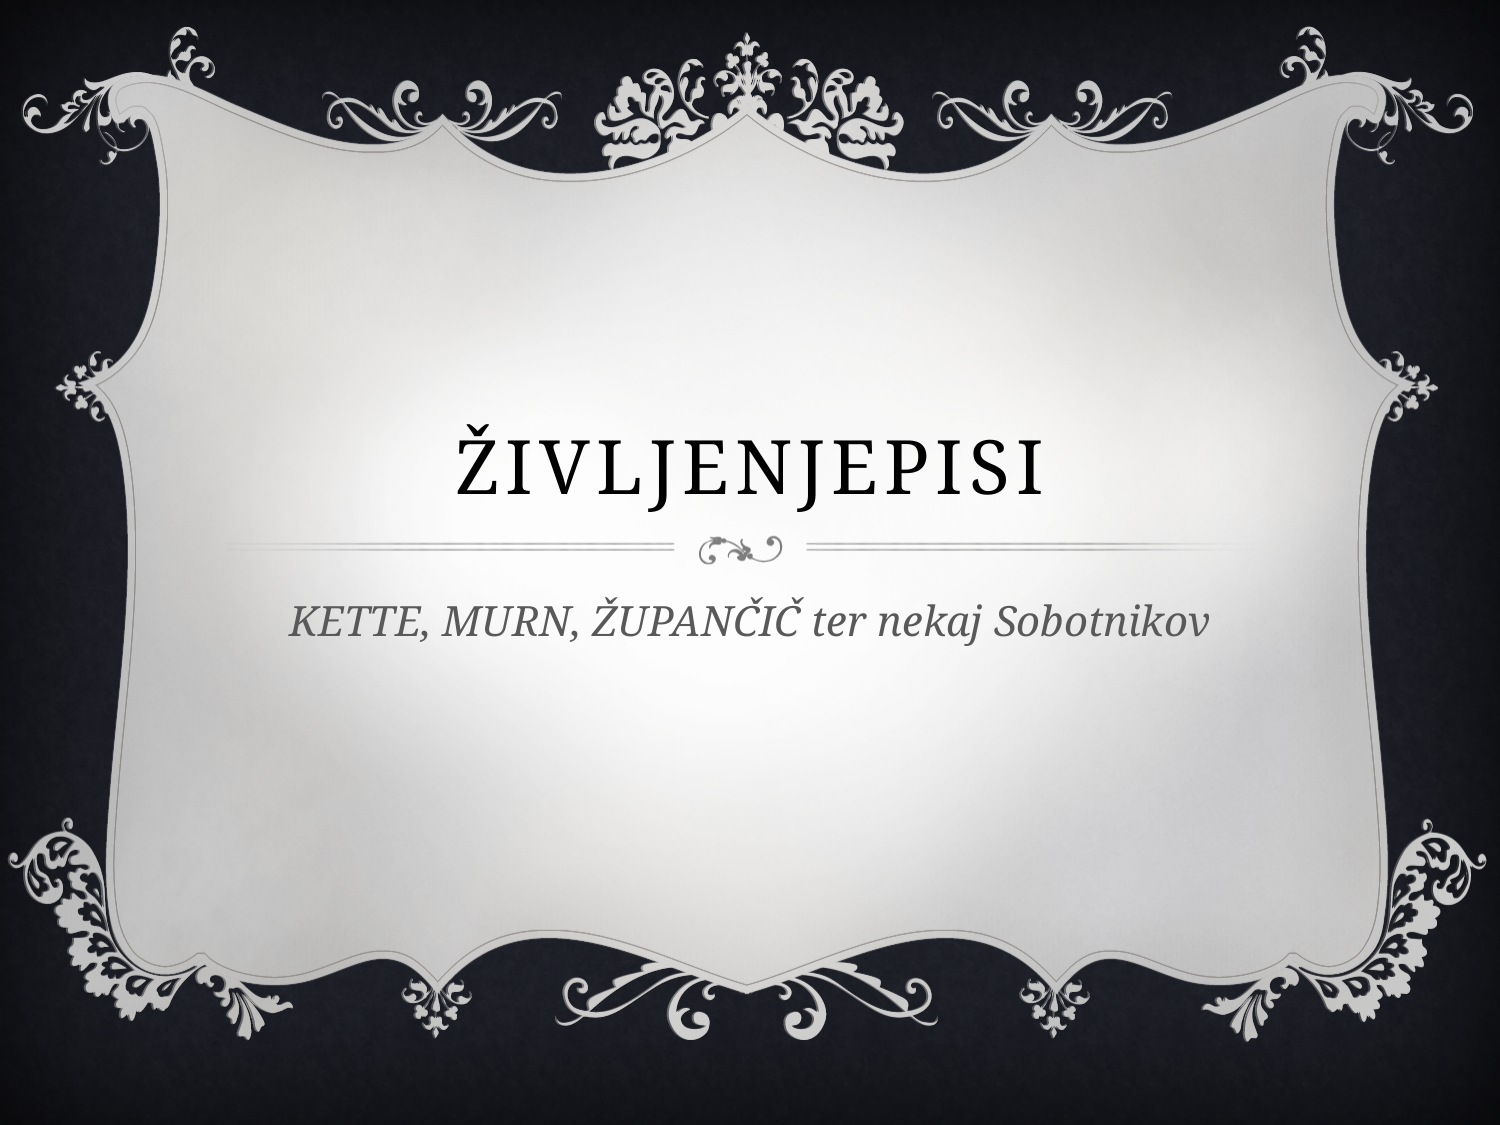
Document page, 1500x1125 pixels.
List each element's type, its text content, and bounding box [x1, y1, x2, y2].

title Življenjepisi [225, 304, 1275, 518]
subtitle KETTE, MURN, ŽUPANČIČ ter nekaj Sobotnikov [225, 562, 1275, 688]
picture [0, 0, 1500, 1125]
